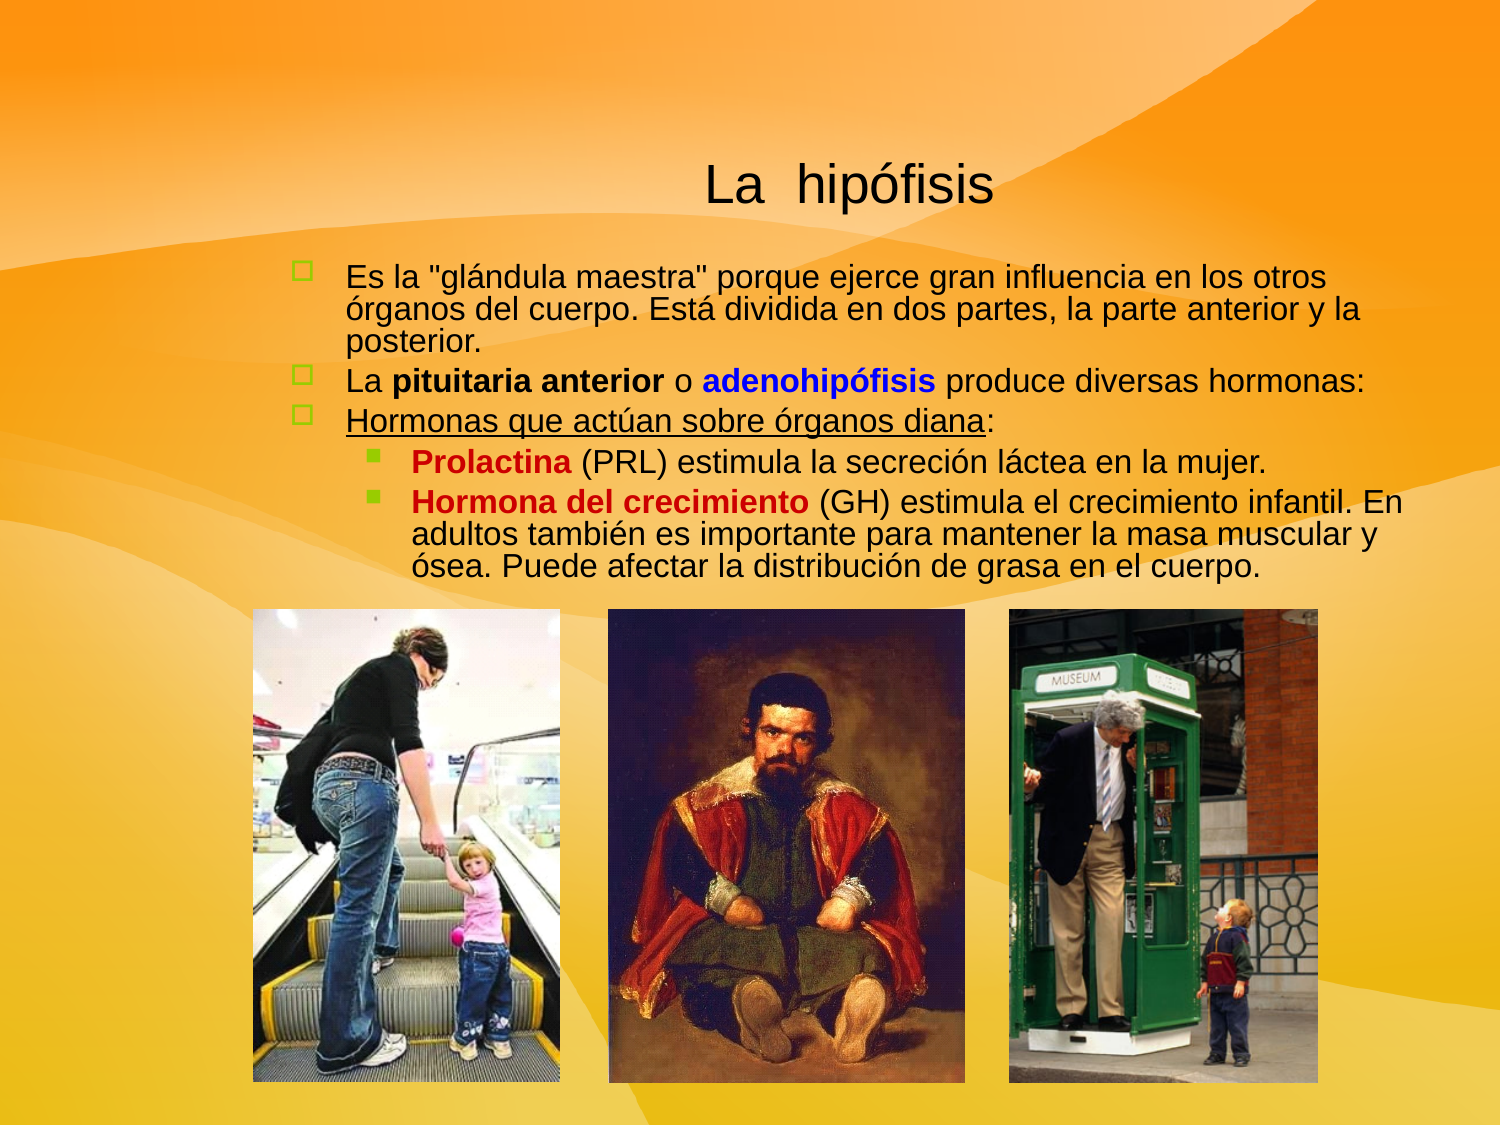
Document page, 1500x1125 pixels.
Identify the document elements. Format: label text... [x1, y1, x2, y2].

picture [0, 0, 1500, 1125]
title La hipófisis [274, 75, 1425, 255]
list Es la "glándula maestra" porque ejerce gran influencia en los otros órganos del cuerpo. Está dividida en dos partes, la parte anterior y la posterior. La pituitaria anterior o adenohipófisis produce diversas hormonas: Hormonas que actúan sobre órganos diana: Prolactina (PRL) estimula la secreción láctea en la mujer. Hormona del crecimiento (GH) estimula el crecimiento infantil. En adultos también es importante para mantener la masa muscular y ósea. Puede afectar la distribución de grasa en el cuerpo. [274, 255, 1425, 634]
